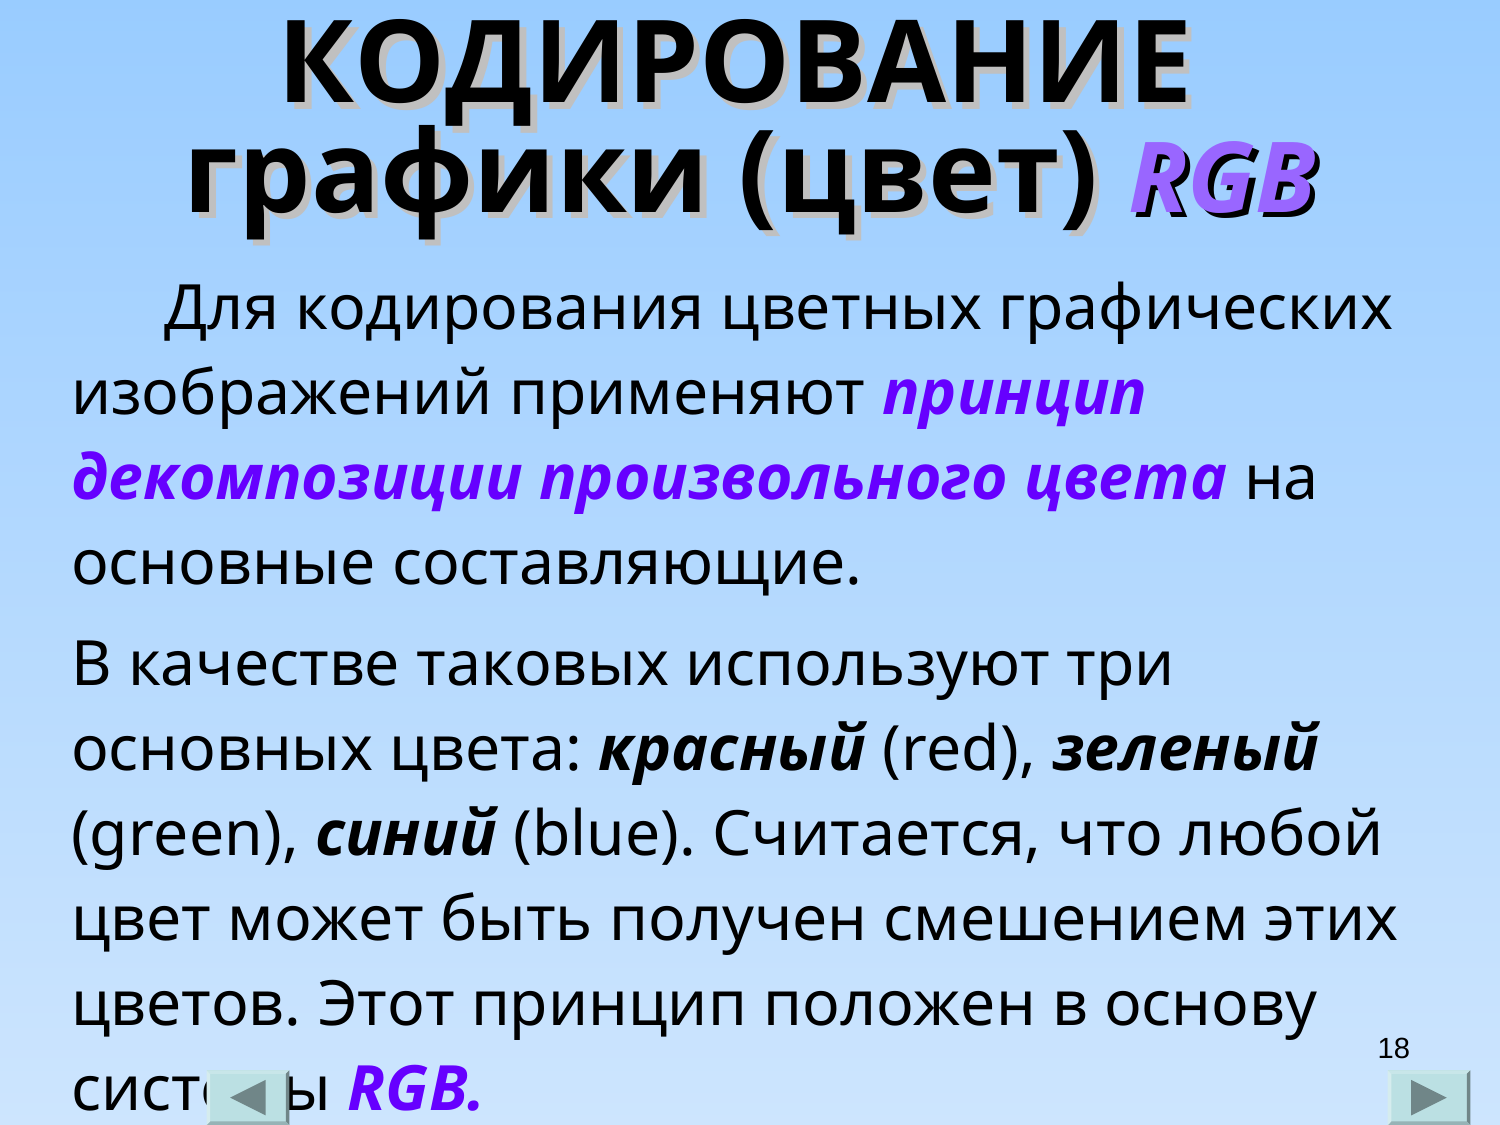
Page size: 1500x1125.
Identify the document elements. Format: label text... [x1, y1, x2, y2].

text_box [208, 1070, 290, 1125]
title КОДИРОВАНИЕ графики (цвет) RGB [75, 3, 1426, 246]
list Для кодирования цветных графических изображений применяют принцип декомпозиции произвольного цвета на основные составляющие. В качестве таковых используют три основных цвета: красный (red), зеленый (green), синий (blue). Считается, что любой цвет может быть получен смешением этих цветов. Этот принцип положен в основу системы RGB. [0, 255, 1500, 1016]
text_box [1389, 1070, 1471, 1125]
